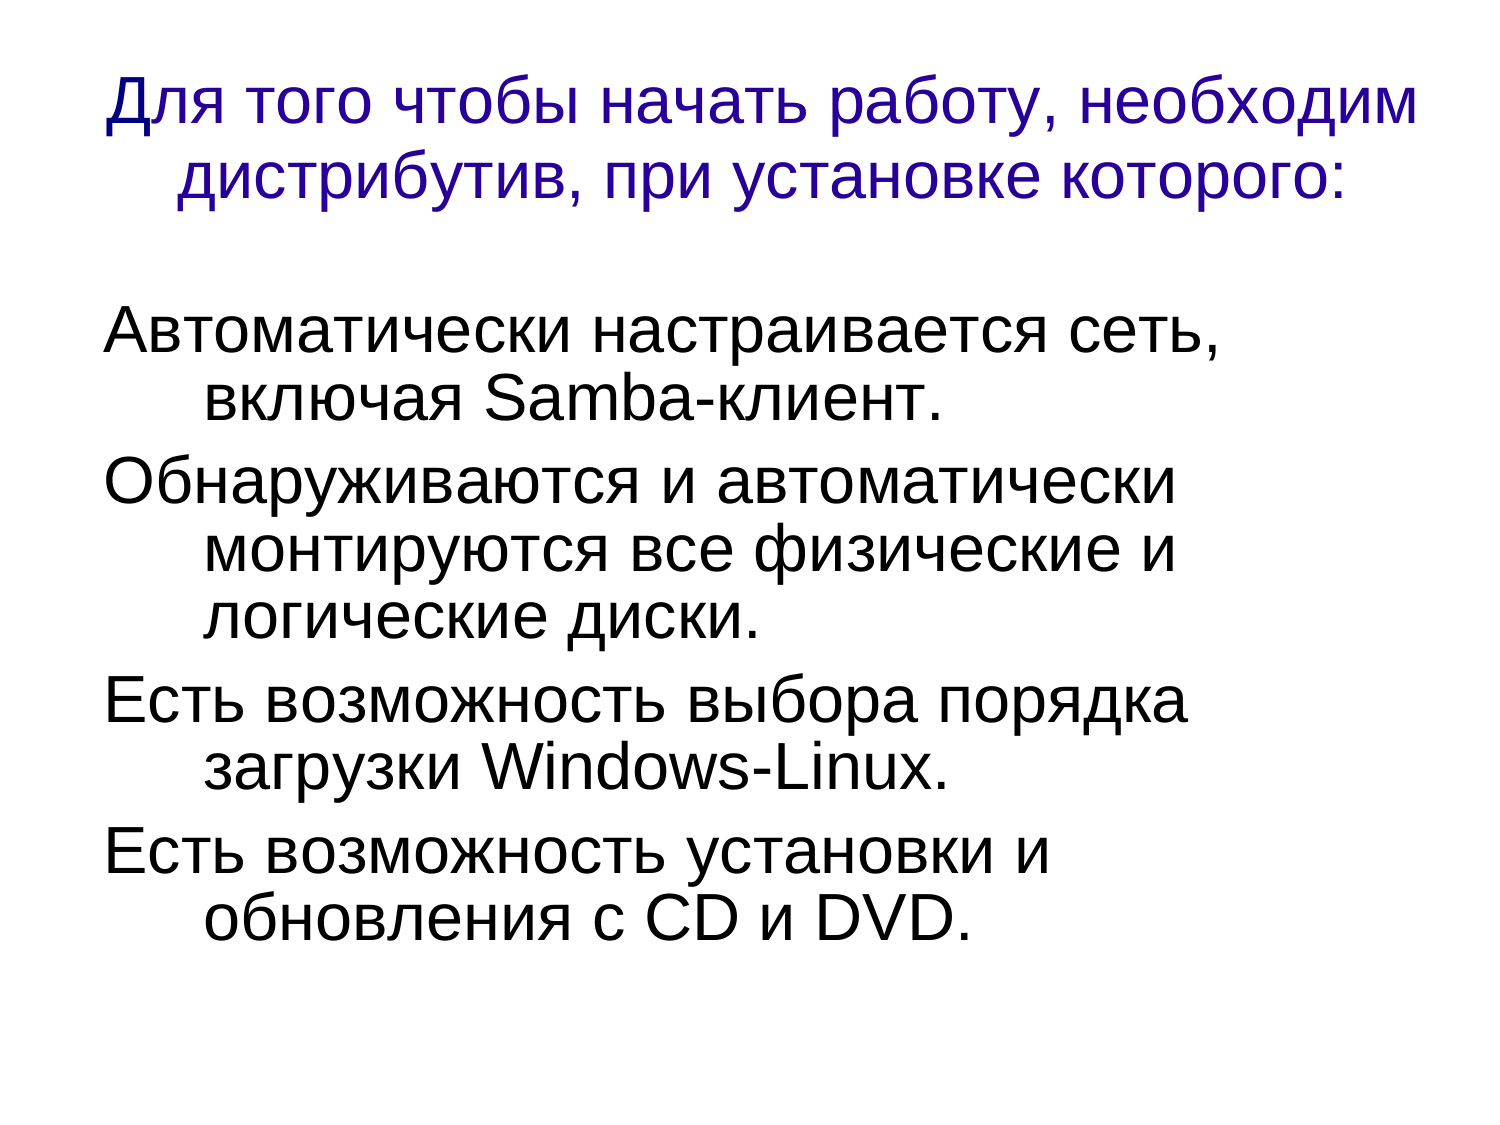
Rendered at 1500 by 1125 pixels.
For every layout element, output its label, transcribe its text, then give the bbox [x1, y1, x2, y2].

list Автоматически настраивается сеть, включая Samba-клиент. Обнаруживаются и автоматически монтируются все физические и логические диски. Есть возможность выбора порядка загрузки Windows-Linux. Есть возможность установки и обновления с CD и DVD. [88, 291, 1439, 1081]
title Для того чтобы начать работу, необходим дистрибутив, при установке которого: [88, 13, 1439, 263]
